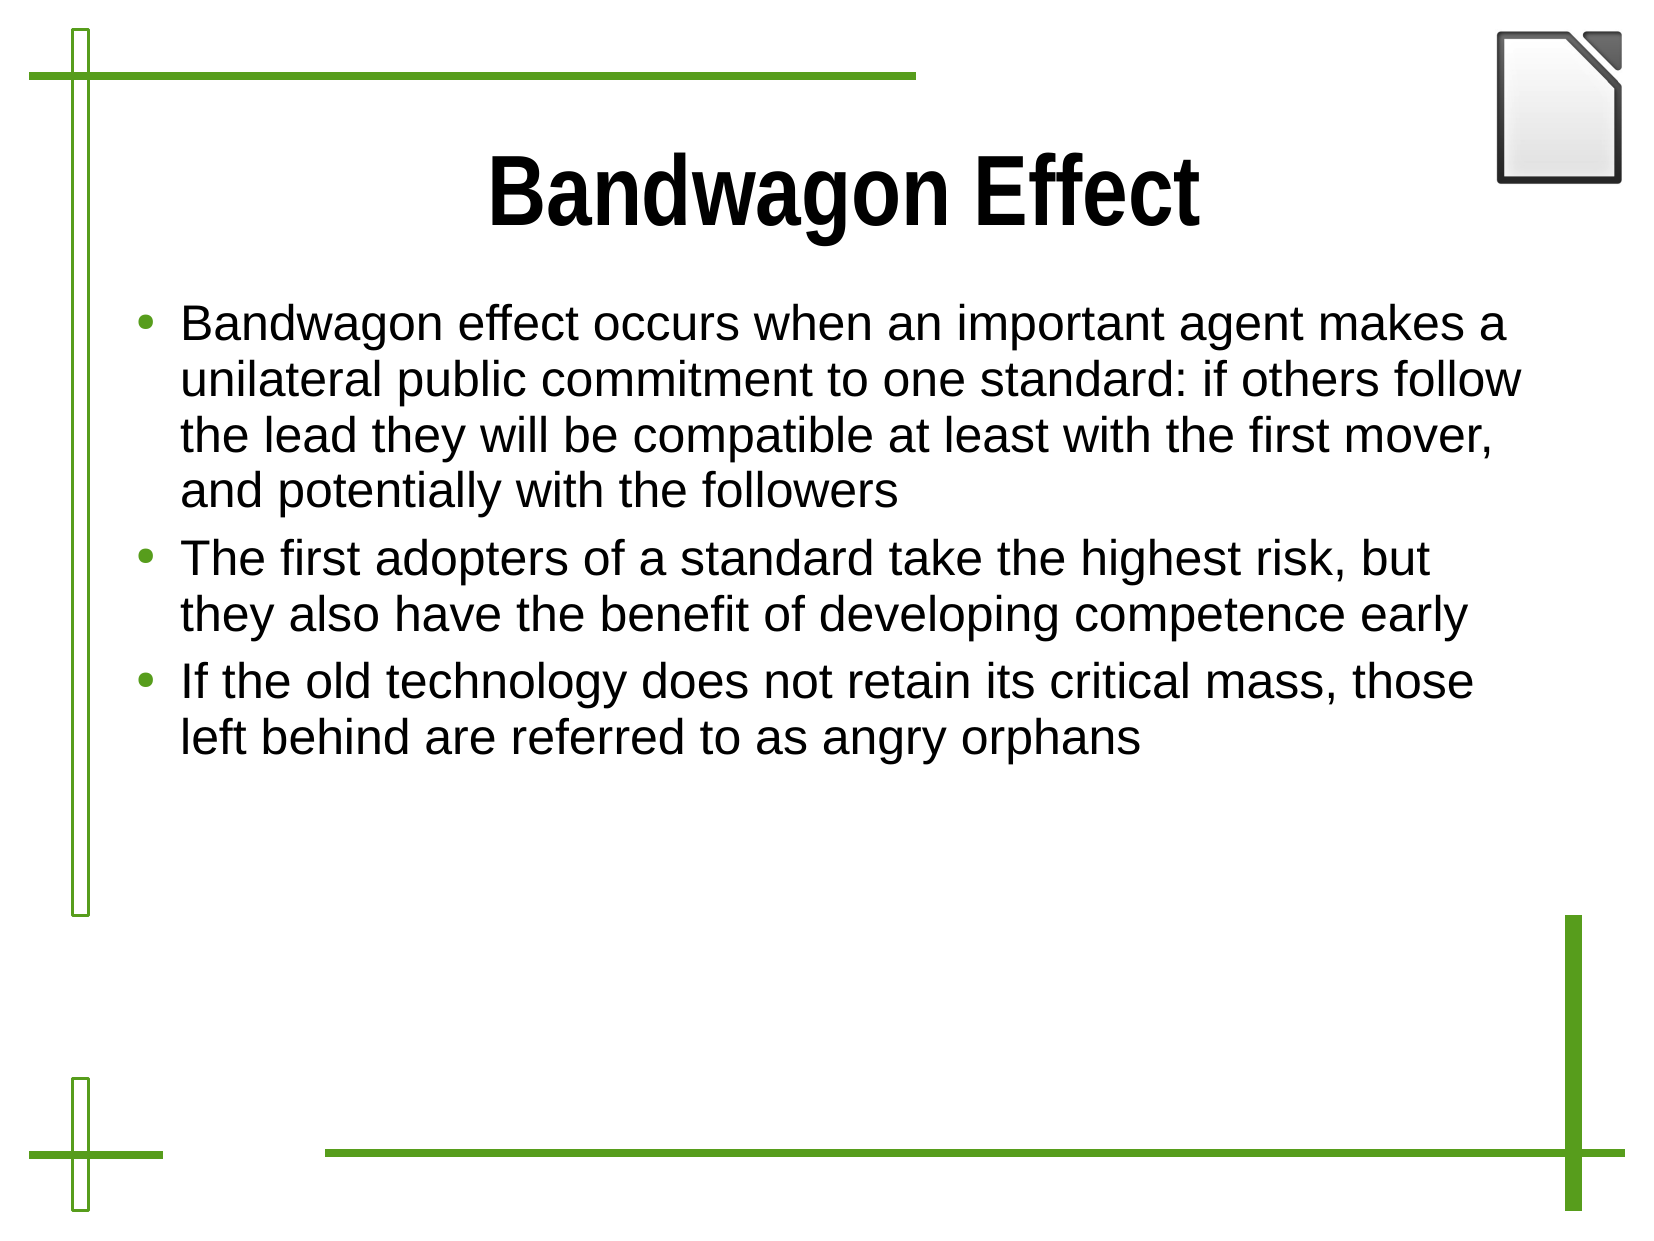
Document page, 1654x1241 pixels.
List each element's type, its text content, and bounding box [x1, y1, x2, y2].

title Bandwagon Effect [118, 118, 1536, 260]
picture [1494, 29, 1624, 186]
list Bandwagon effect occurs when an important agent makes a unilateral public commitment to one standard: if others follow the lead they will be compatible at least with the first mover, and potentially with the followers The first adopters of a standard take the highest risk, but they also have the benefit of developing competence early If the old technology does not retain its critical mass, those left behind are referred to as angry orphans [118, 295, 1536, 1123]
